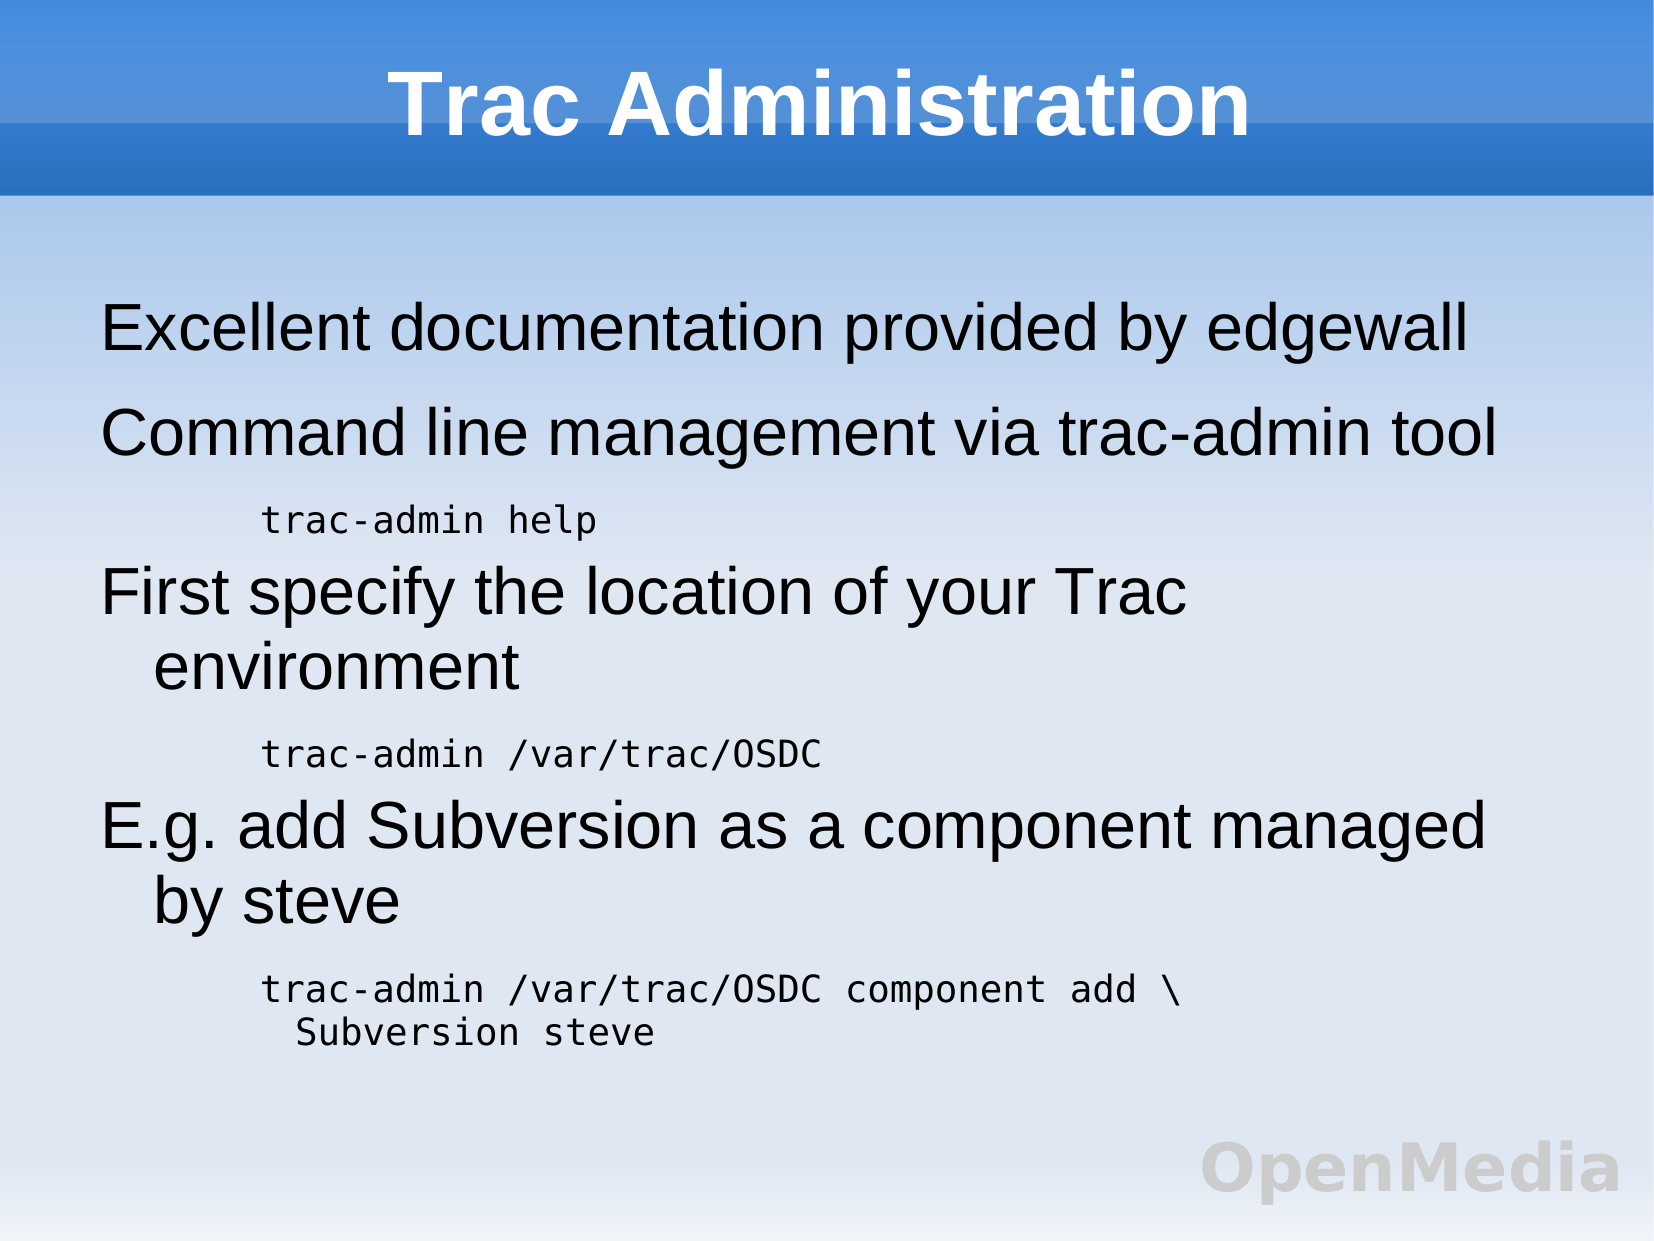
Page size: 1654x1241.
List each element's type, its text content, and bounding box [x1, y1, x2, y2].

title Trac Administration [76, 0, 1565, 208]
picture [0, 0, 1654, 1241]
list Excellent documentation provided by edgewall Command line management via trac-admin tool trac-admin help First specify the location of your Trac environment trac-admin /var/trac/OSDC E.g. add Subversion as a component managed by steve trac-admin /var/trac/OSDC component add \ Subversion steve [82, 290, 1571, 1094]
